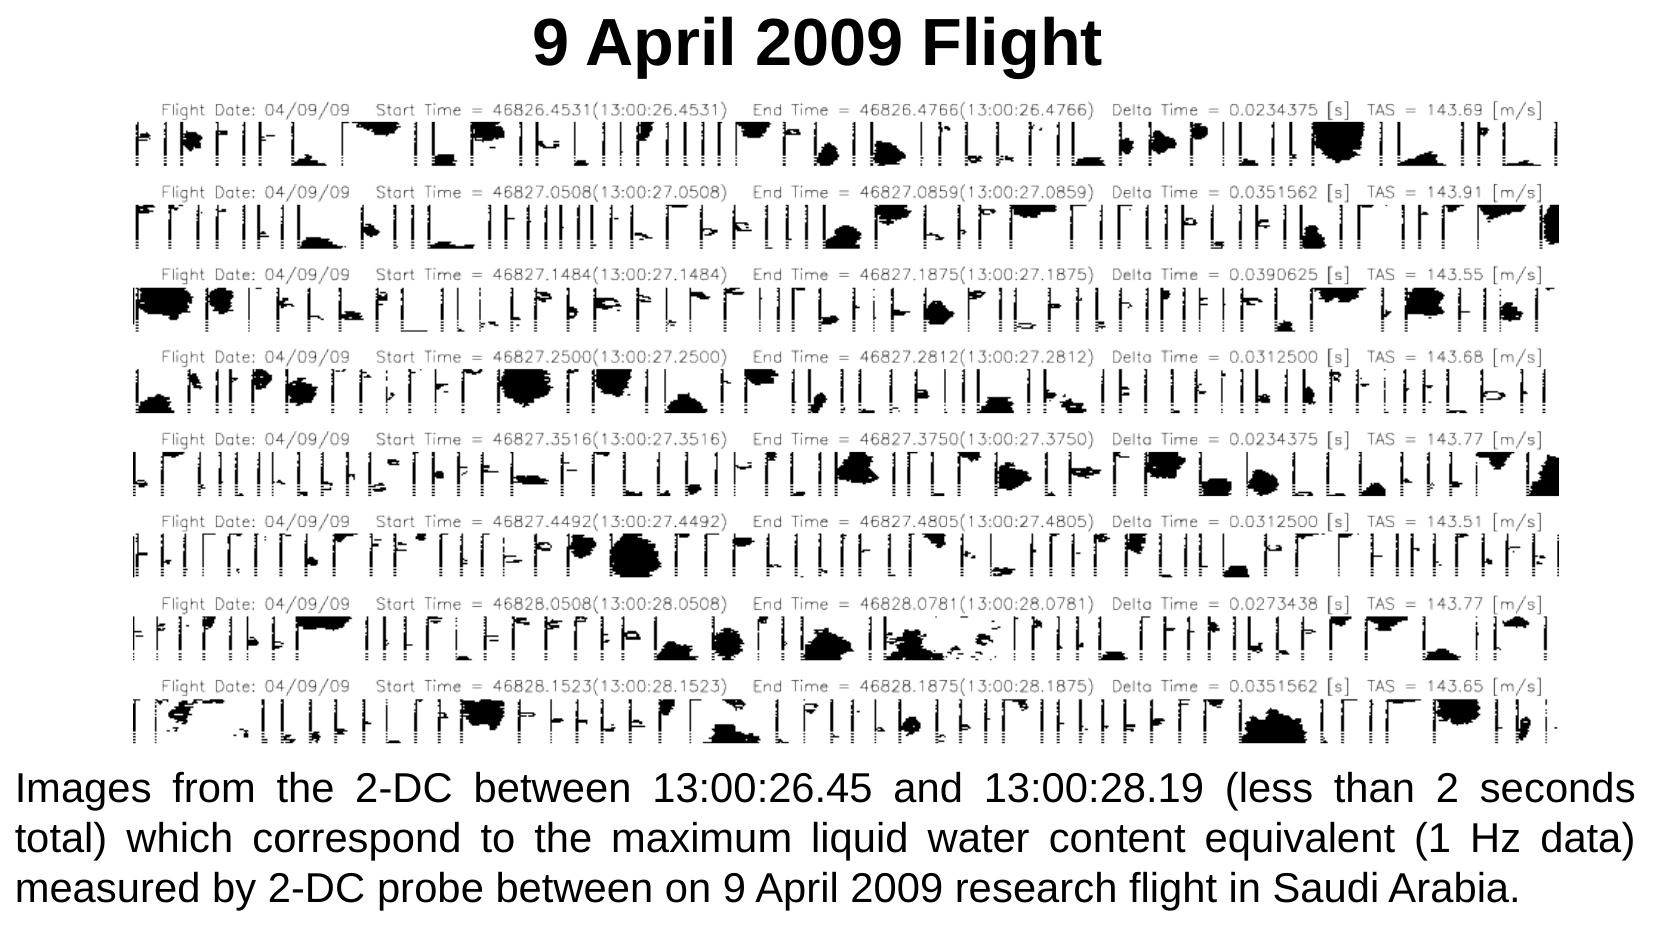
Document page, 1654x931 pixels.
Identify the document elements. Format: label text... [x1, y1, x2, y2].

text_box Images from the 2-DC between 13:00:26.45 and 13:00:28.19 (less than 2 seconds total) which correspond to the maximum liquid water content equivalent (1 Hz data) measured by 2-DC probe between on 9 April 2009 research flight in Saudi Arabia. [1, 754, 1651, 919]
text_box 9 April 2009 Flight [0, 3, 1636, 81]
picture [133, 76, 1559, 757]
